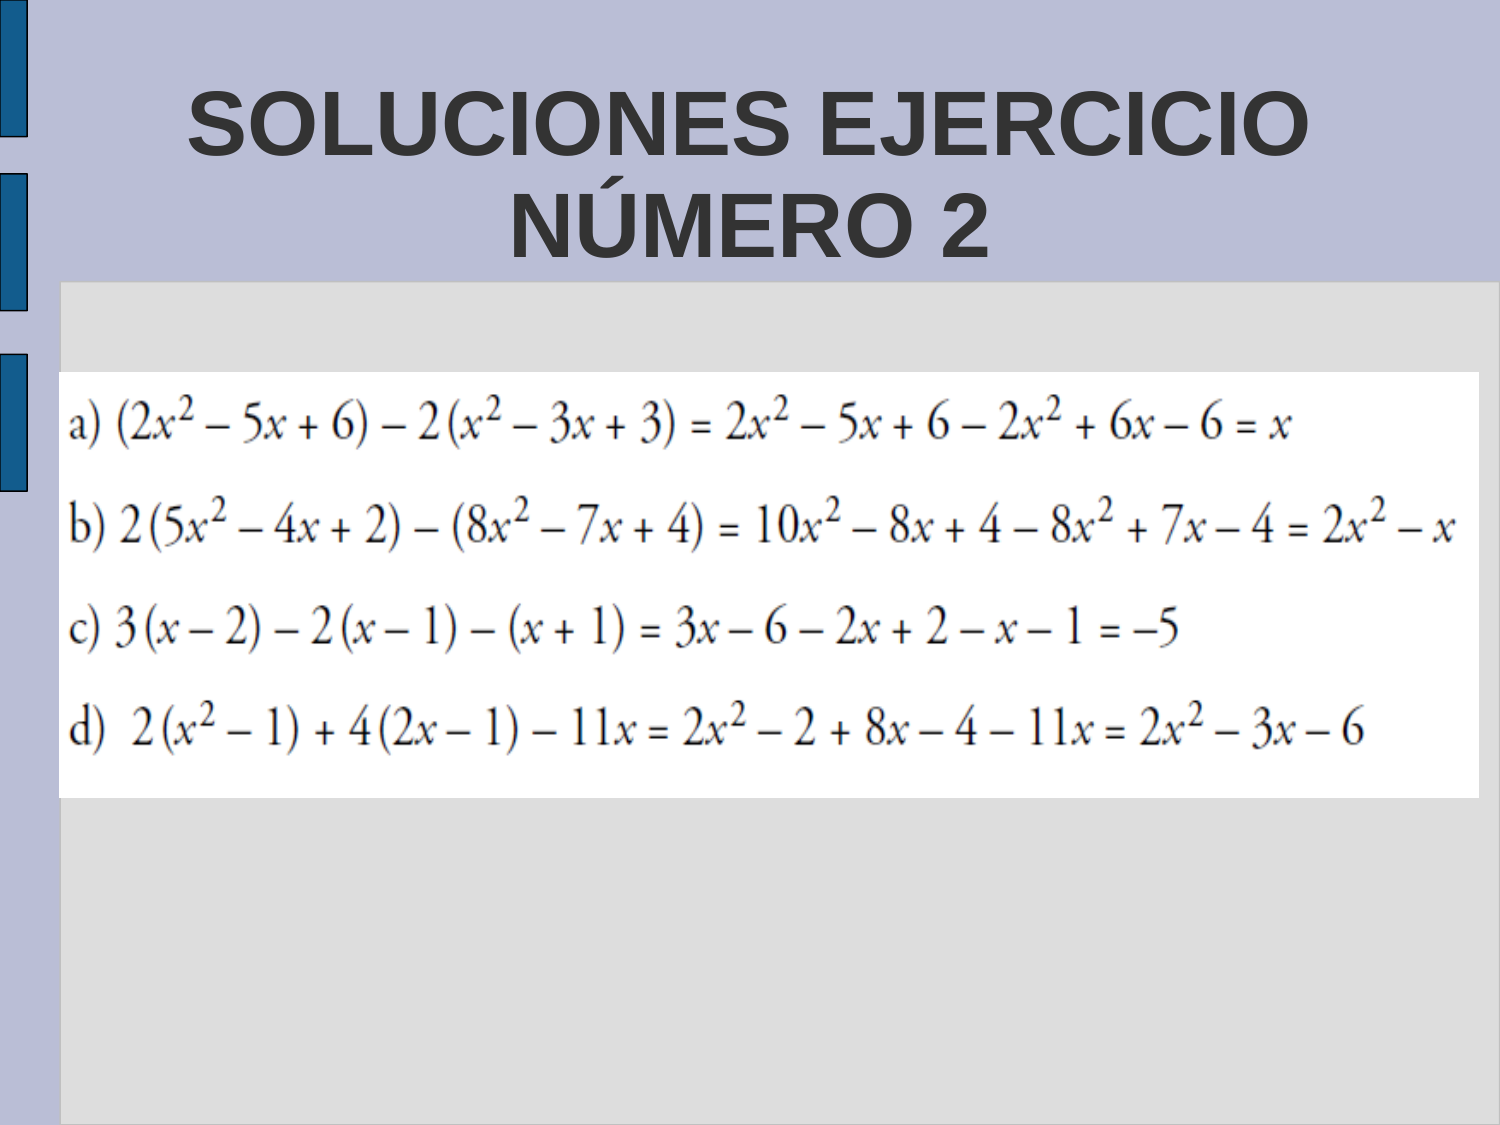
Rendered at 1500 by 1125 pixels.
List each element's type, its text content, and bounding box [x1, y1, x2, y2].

title SOLUCIONES EJERCICIO NÚMERO 2 [110, 73, 1391, 279]
picture [59, 372, 1479, 798]
